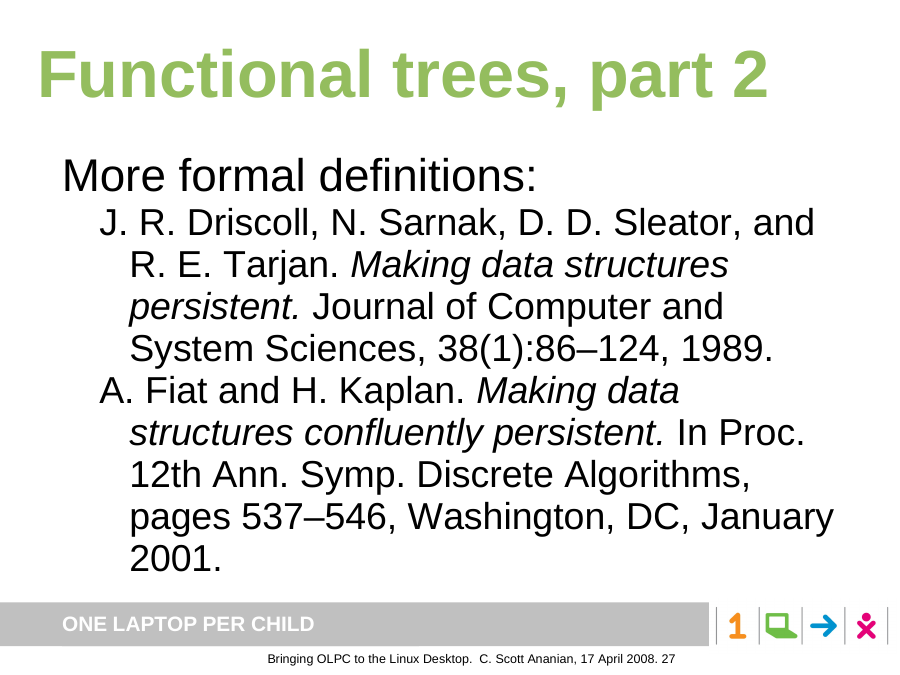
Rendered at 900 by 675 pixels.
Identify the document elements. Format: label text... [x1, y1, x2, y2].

picture [844, 598, 897, 654]
title Functional trees, part 2 [37, 37, 856, 211]
list More formal definitions: J. R. Driscoll, N. Sarnak, D. D. Sleator, and R. E. Tarjan. Making data structures persistent. Journal of Computer and System Sciences, 38(1):86–124, 1989. A. Fiat and H. Kaplan. Making data structures confluently persistent. In Proc. 12th Ann. Symp. Discrete Algorithms, pages 537–546, Washington, DC, January 2001. [61, 150, 844, 675]
